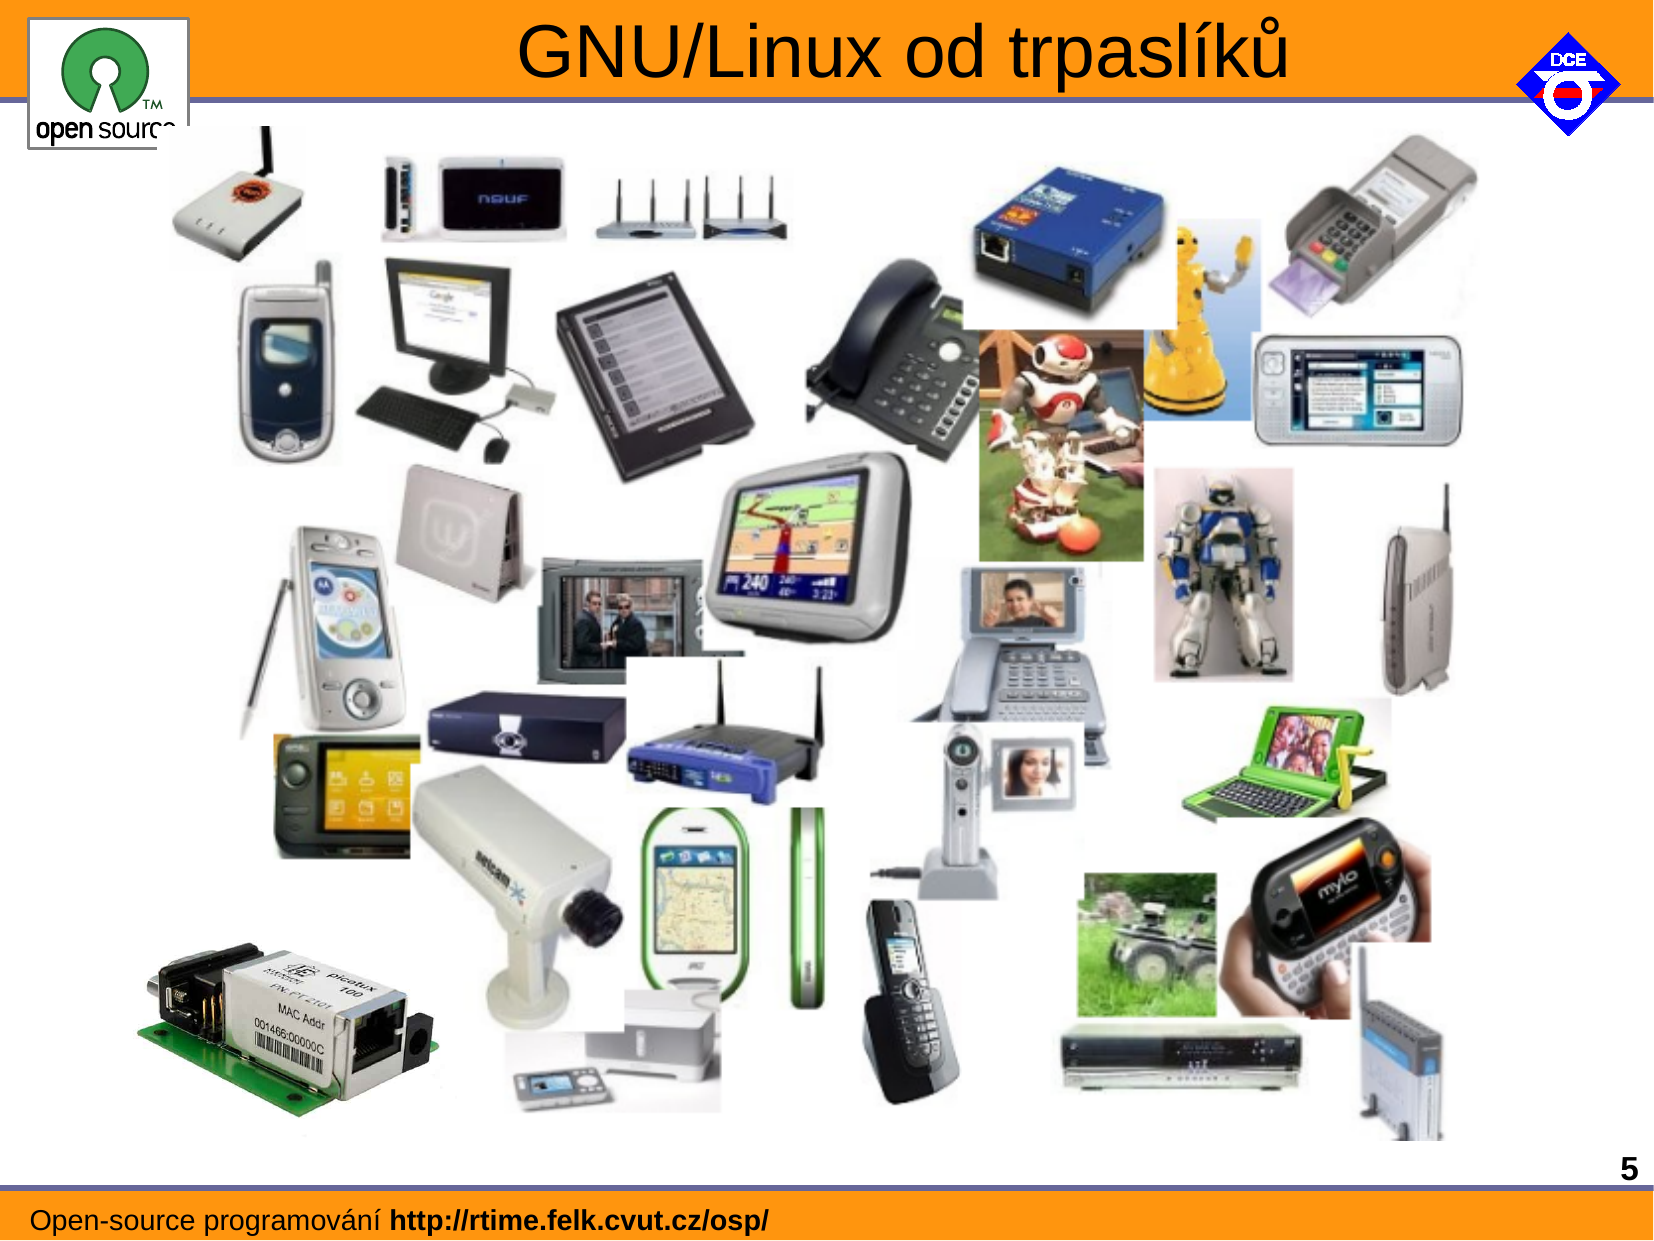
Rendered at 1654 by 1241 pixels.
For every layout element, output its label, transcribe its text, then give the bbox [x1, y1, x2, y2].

picture [123, 126, 1515, 1142]
title GNU/Linux od trpaslíků [178, 4, 1631, 98]
